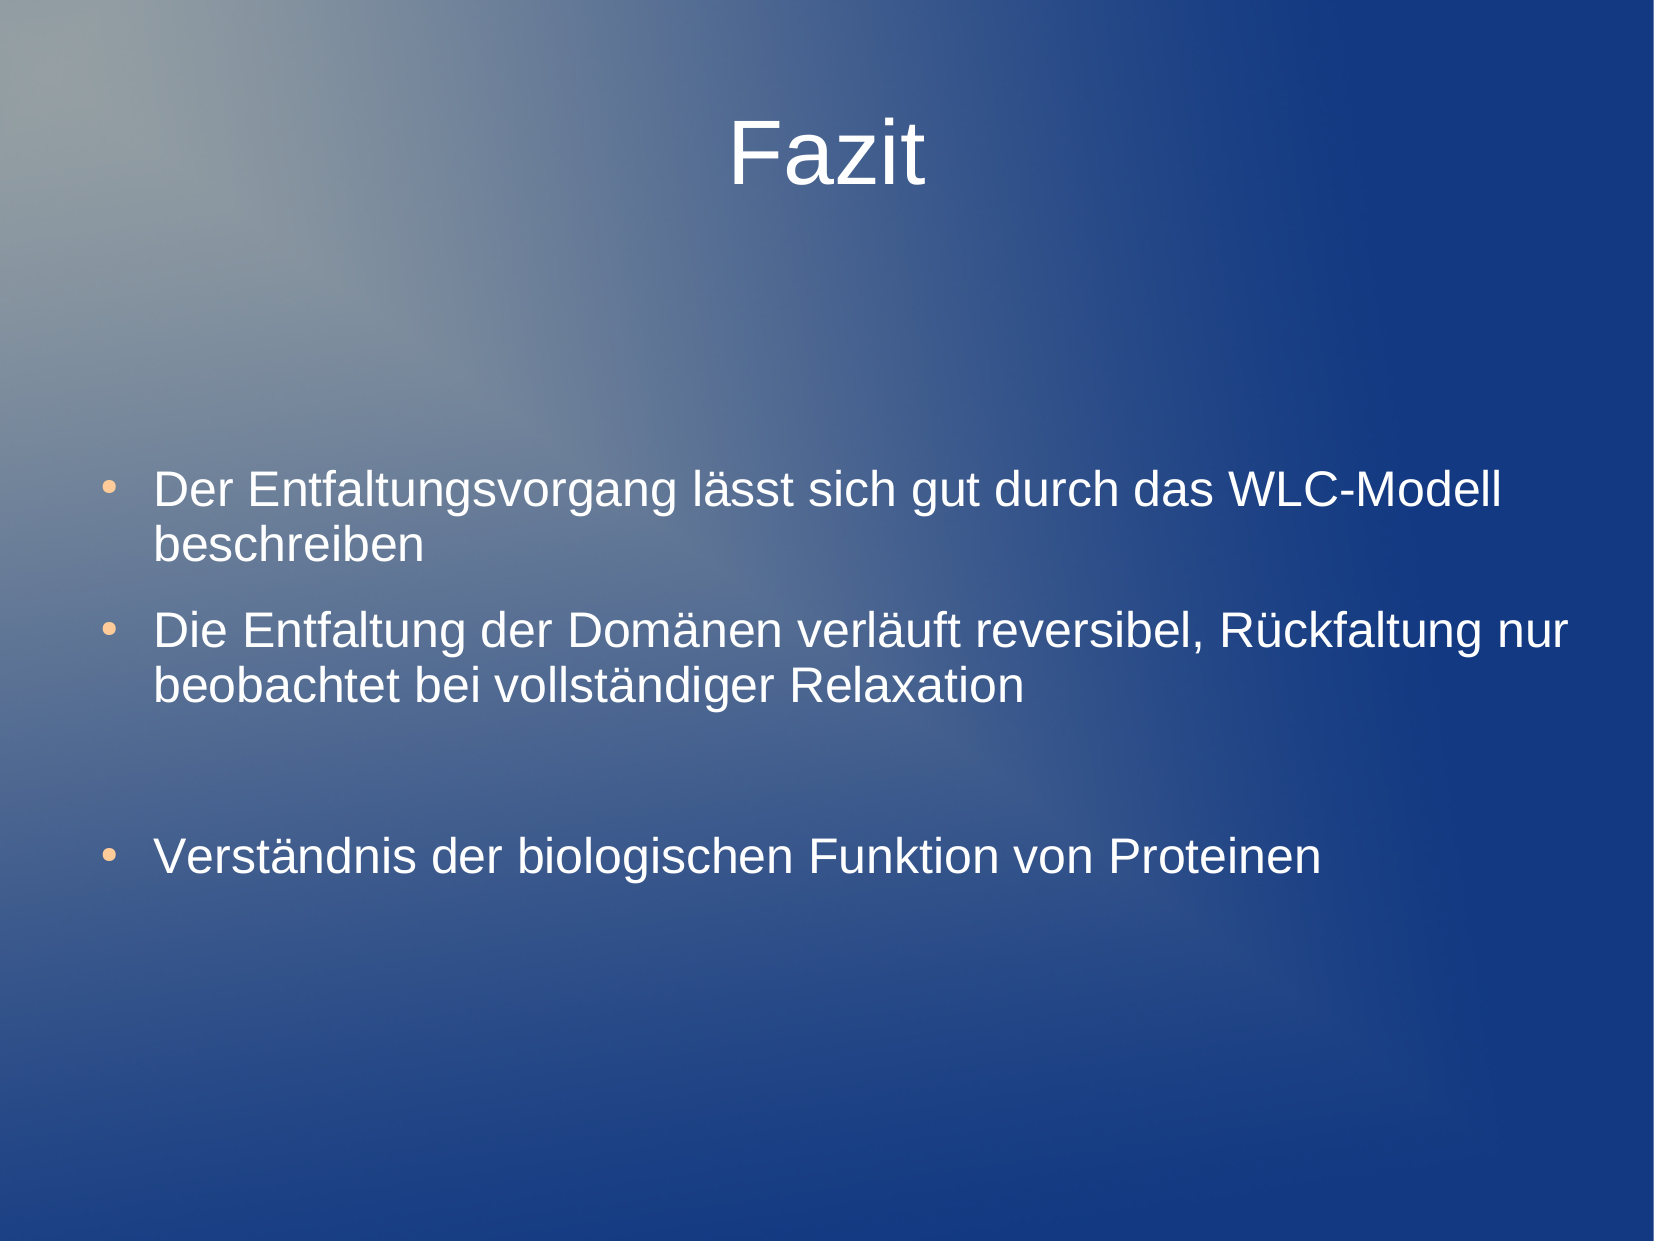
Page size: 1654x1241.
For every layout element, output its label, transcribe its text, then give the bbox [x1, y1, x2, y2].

list Der Entfaltungsvorgang lässt sich gut durch das WLC-Modell beschreiben Die Entfaltung der Domänen verläuft reversibel, Rückfaltung nur beobachtet bei vollständiger Relaxation Verständnis der biologischen Funktion von Proteinen [82, 290, 1571, 1140]
picture [0, 0, 1654, 1241]
title Fazit [82, 49, 1571, 257]
